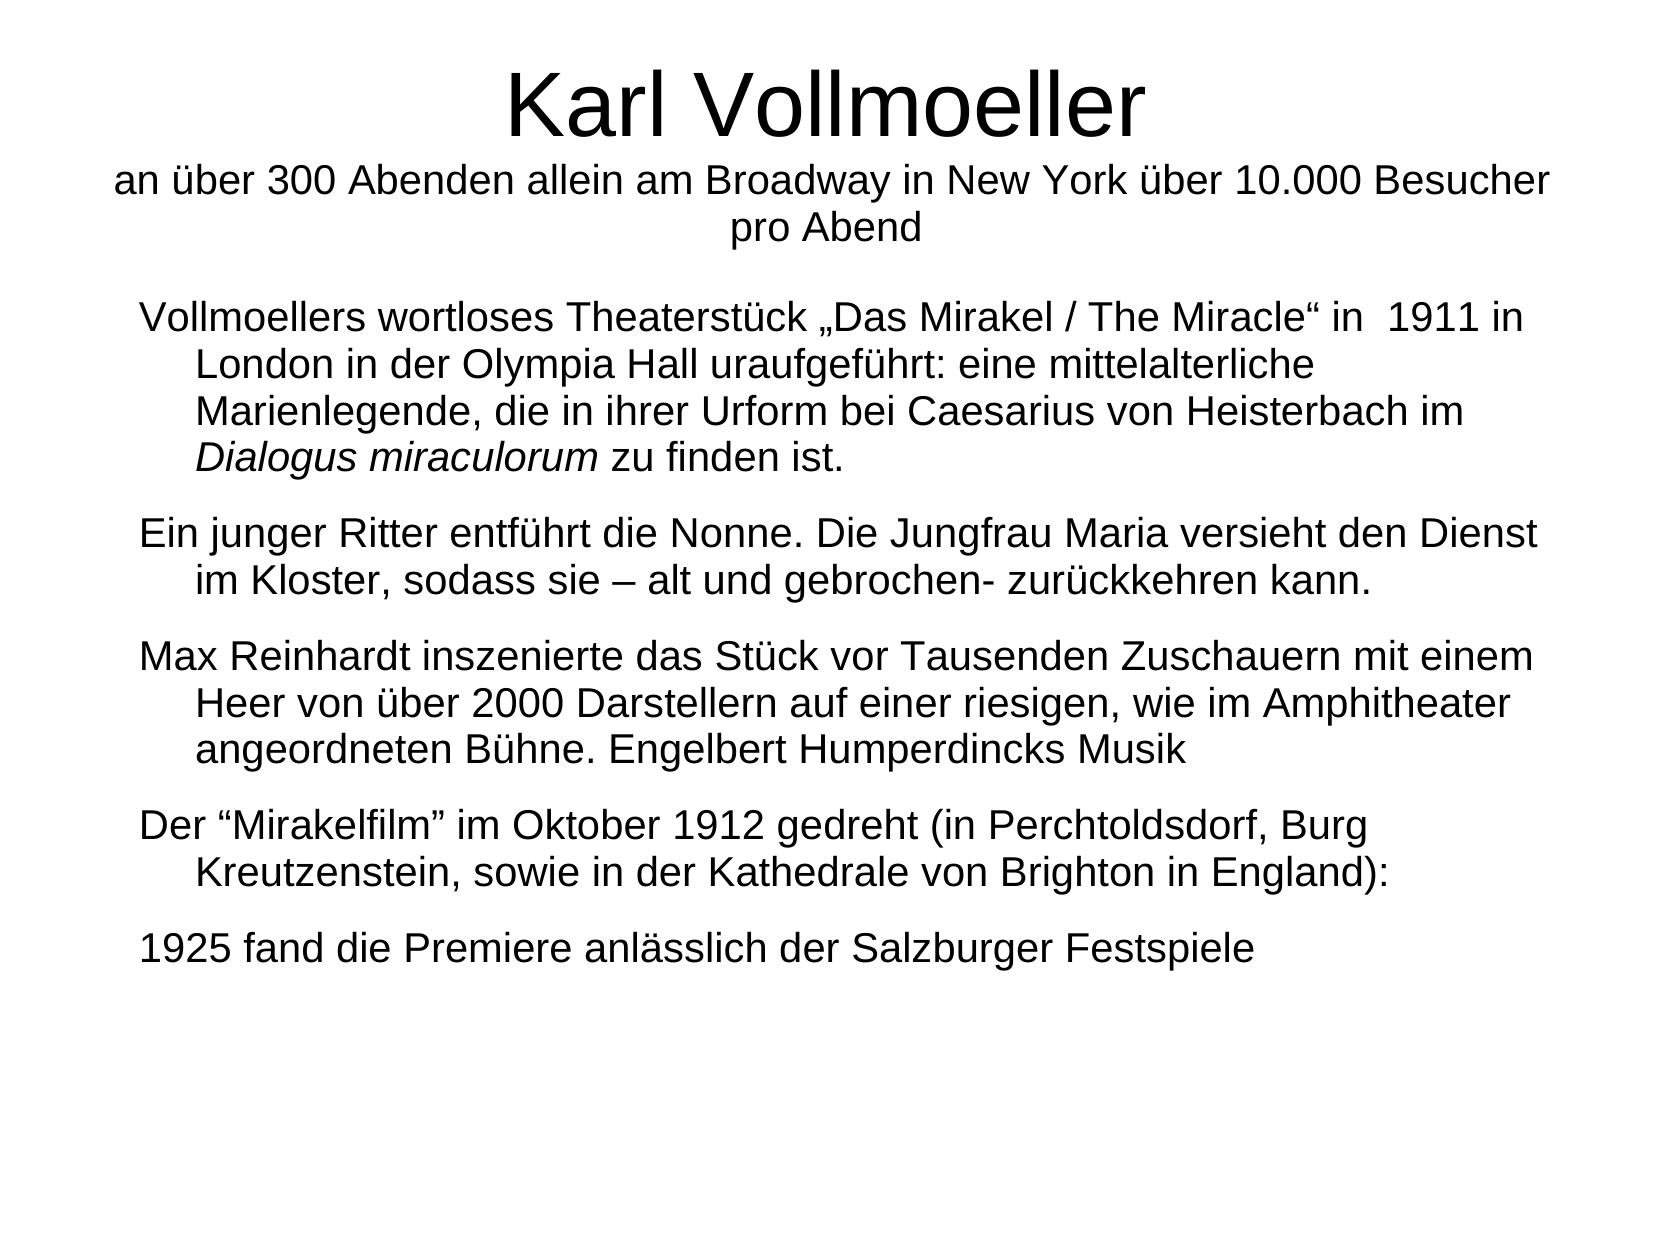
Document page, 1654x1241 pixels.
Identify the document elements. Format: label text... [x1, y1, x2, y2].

list Vollmoellers wortloses Theaterstück „Das Mirakel / The Miracle“ in 1911 in London in der Olympia Hall uraufgeführt: eine mittelalterliche Marienlegende, die in ihrer Urform bei Caesarius von Heisterbach im Dialogus miraculorum zu finden ist. Ein junger Ritter entführt die Nonne. Die Jungfrau Maria versieht den Dienst im Kloster, sodass sie – alt und gebrochen- zurückkehren kann. Max Reinhardt inszenierte das Stück vor Tausenden Zuschauern mit einem Heer von über 2000 Darstellern auf einer riesigen, wie im Amphitheater angeordneten Bühne. Engelbert Humperdincks Musik Der “Mirakelfilm” im Oktober 1912 gedreht (in Perchtoldsdorf, Burg Kreutzenstein, sowie in der Kathedrale von Brighton in England): 1925 fand die Premiere anlässlich der Salzburger Festspiele [82, 290, 1571, 1241]
title Karl Vollmoeller an über 300 Abenden allein am Broadway in New York über 10.000 Besucher pro Abend [82, 49, 1571, 257]
